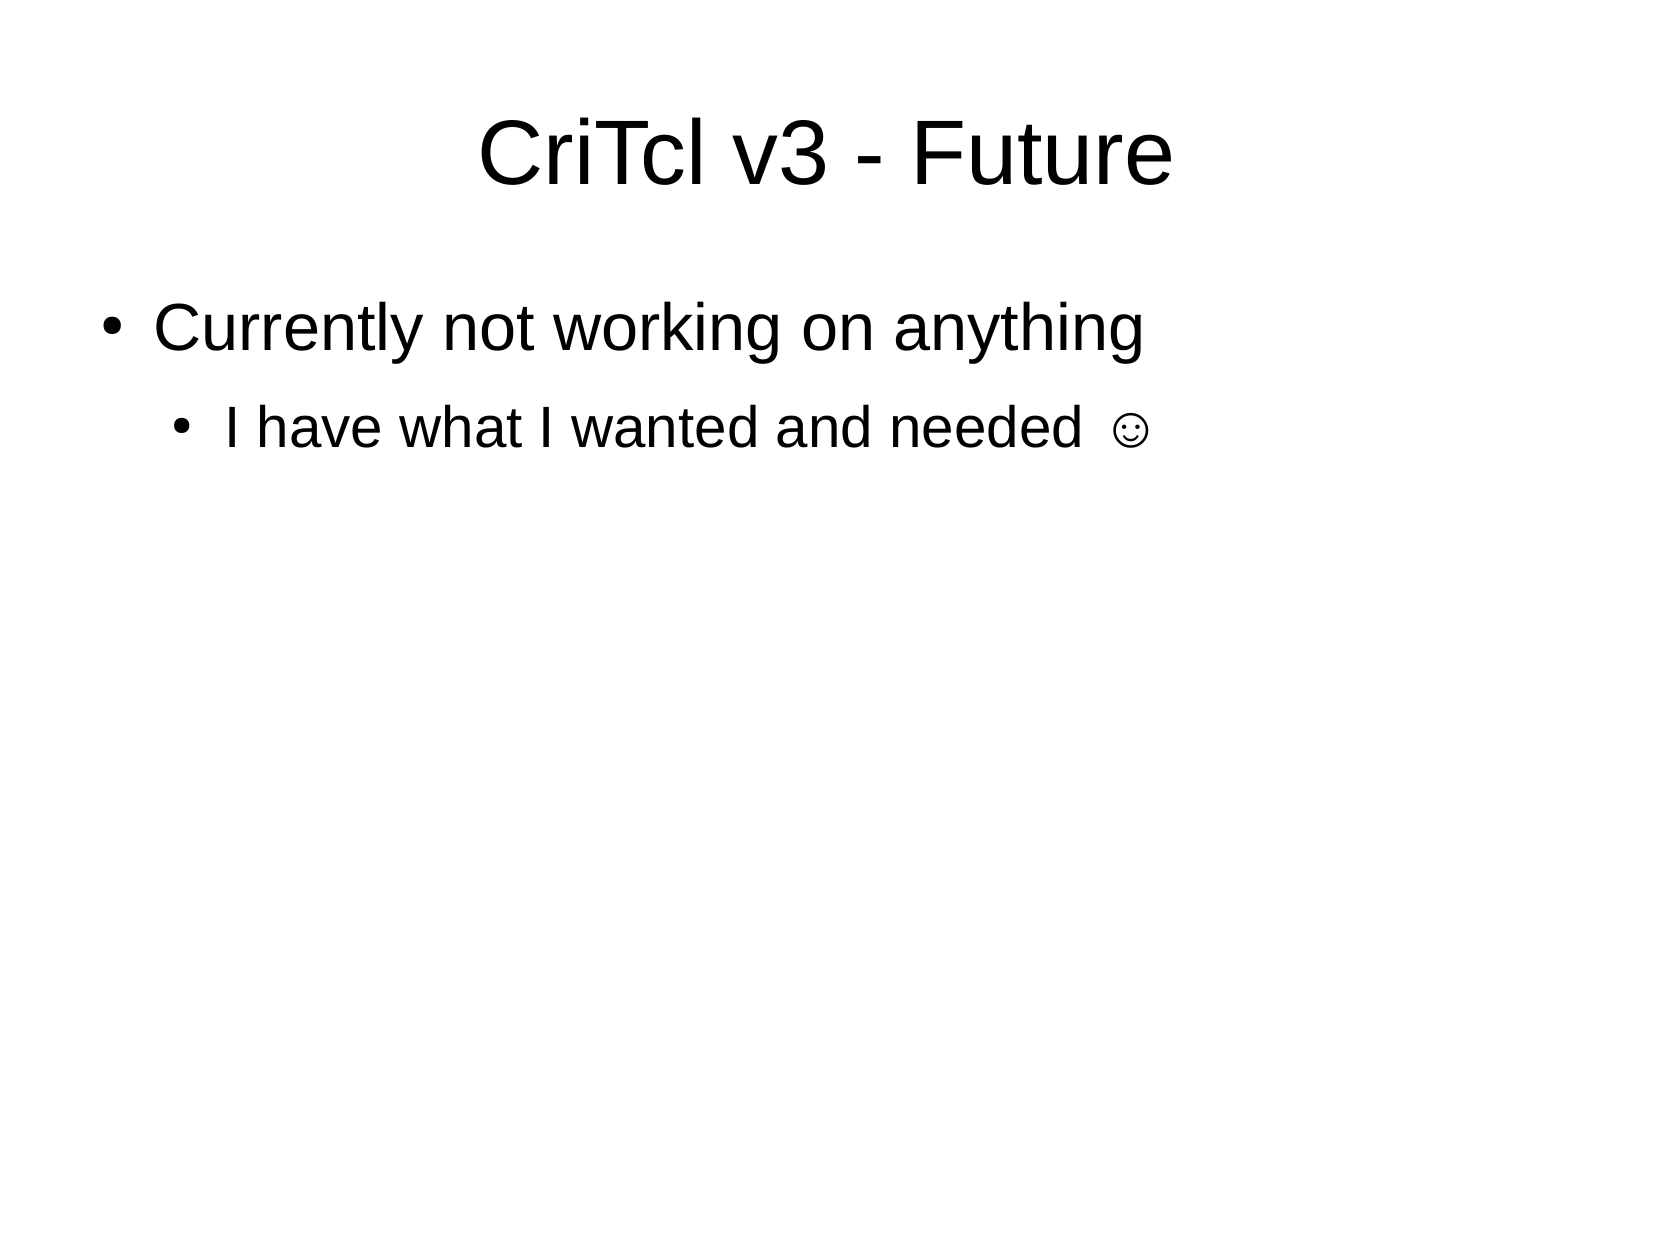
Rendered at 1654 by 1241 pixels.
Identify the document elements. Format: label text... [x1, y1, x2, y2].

title CriTcl v3 - Future [82, 56, 1571, 250]
list Currently not working on anything I have what I wanted and needed ☺ [82, 290, 1571, 1094]
